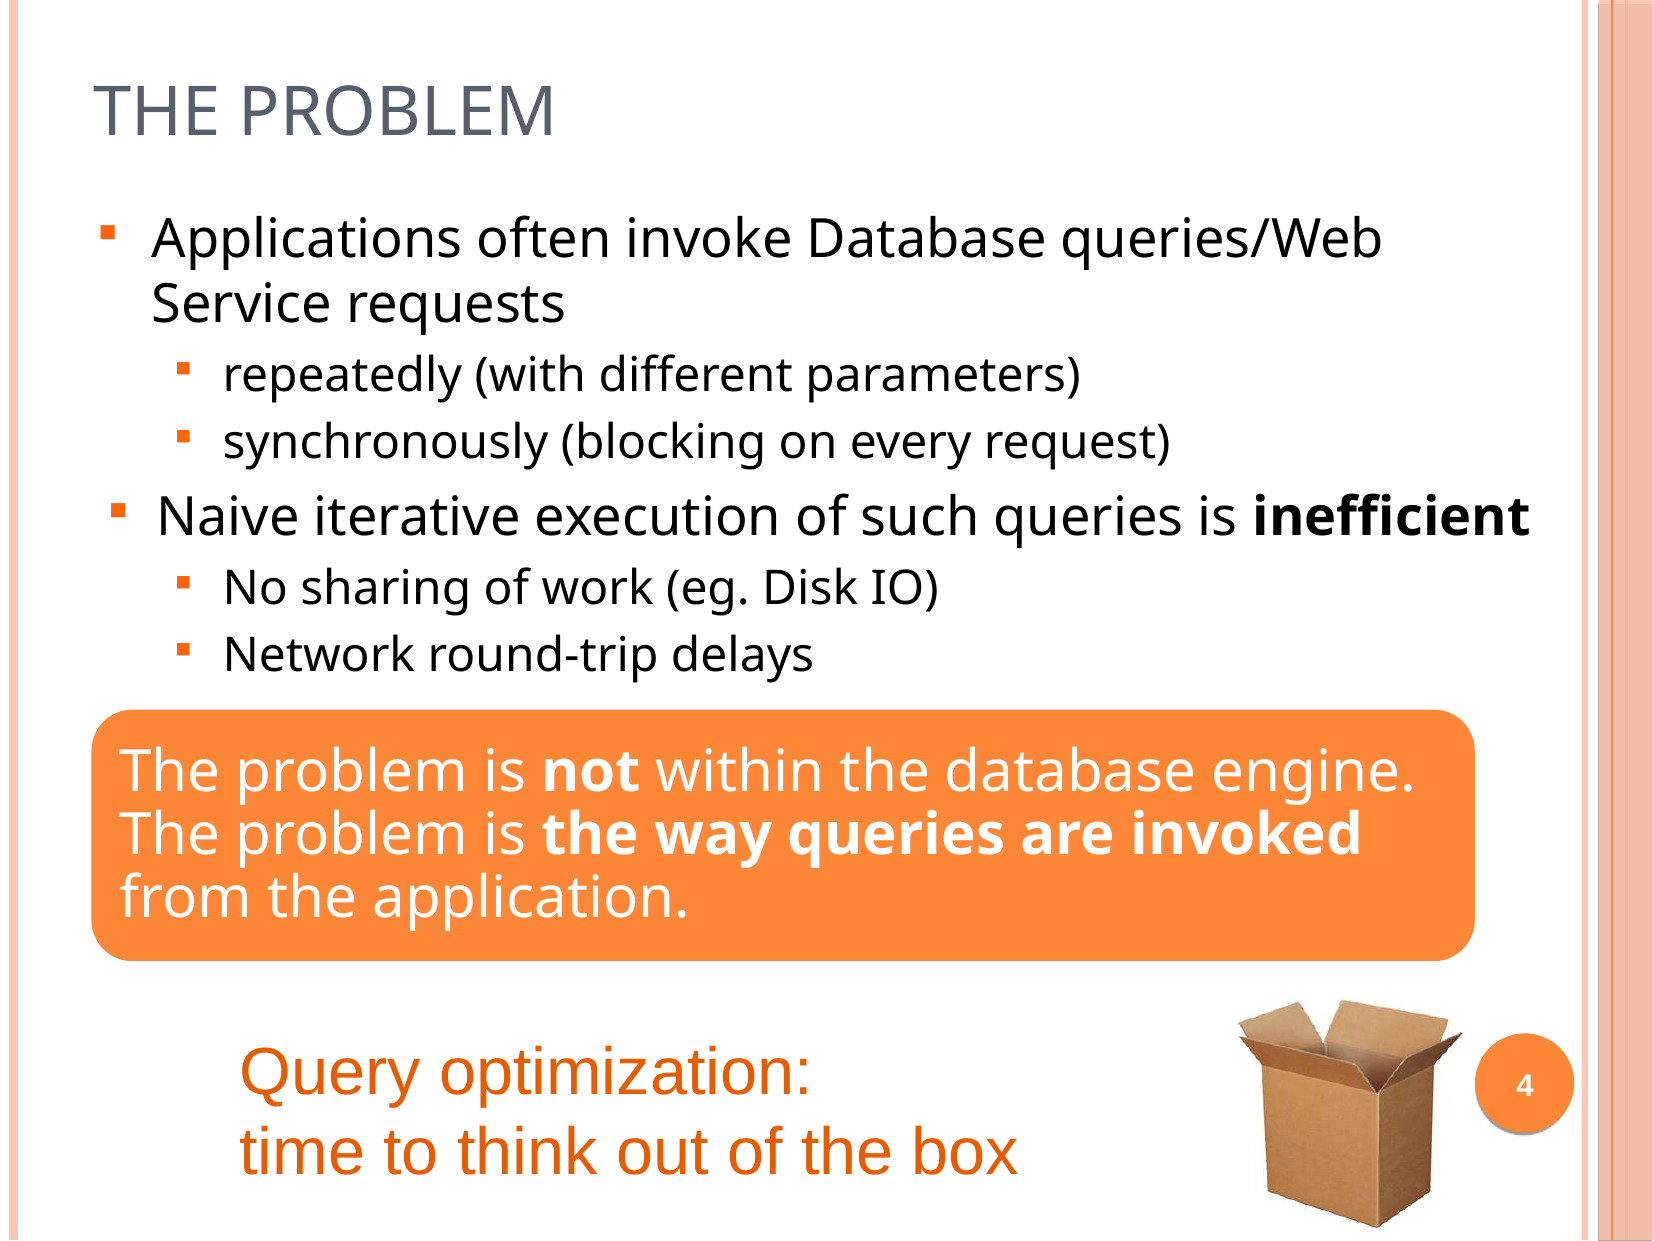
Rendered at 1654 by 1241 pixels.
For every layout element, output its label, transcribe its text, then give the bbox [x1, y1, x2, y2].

picture [1226, 984, 1472, 1241]
title The Problem [76, 0, 1565, 158]
slide_number <number> [1472, 1036, 1581, 1132]
list Applications often invoke Database queries/Web Service requests repeatedly (with different parameters) synchronously (blocking on every request) Naive iterative execution of such queries is inefficient No sharing of work (eg. Disk IO) Network round-trip delays [64, 195, 1571, 808]
text_box Query optimization: time to think out of the box [224, 1020, 1036, 1241]
text_box The problem is not within the database engine. The problem is the way queries are invoked from the application. [89, 707, 1477, 964]
